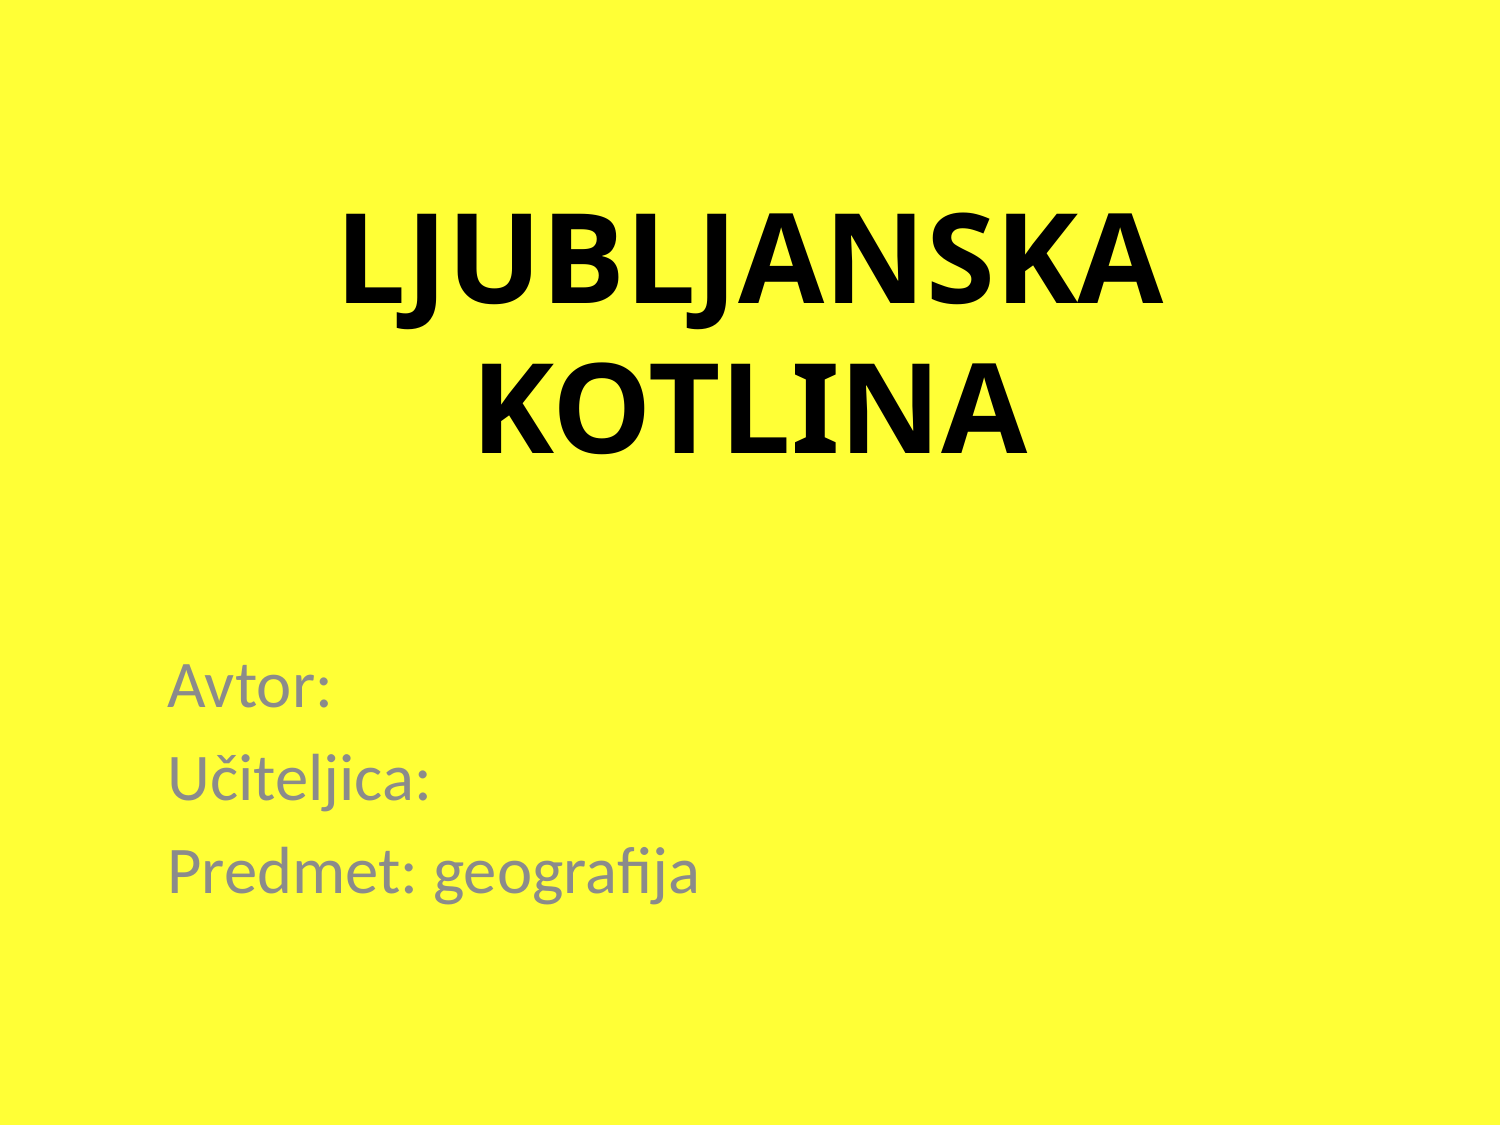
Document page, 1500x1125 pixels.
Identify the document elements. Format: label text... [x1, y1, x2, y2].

subtitle Avtor: Učiteljica: Predmet: geografija [152, 632, 809, 1020]
title LJUBLJANSKA KOTLINA [112, 82, 1388, 575]
